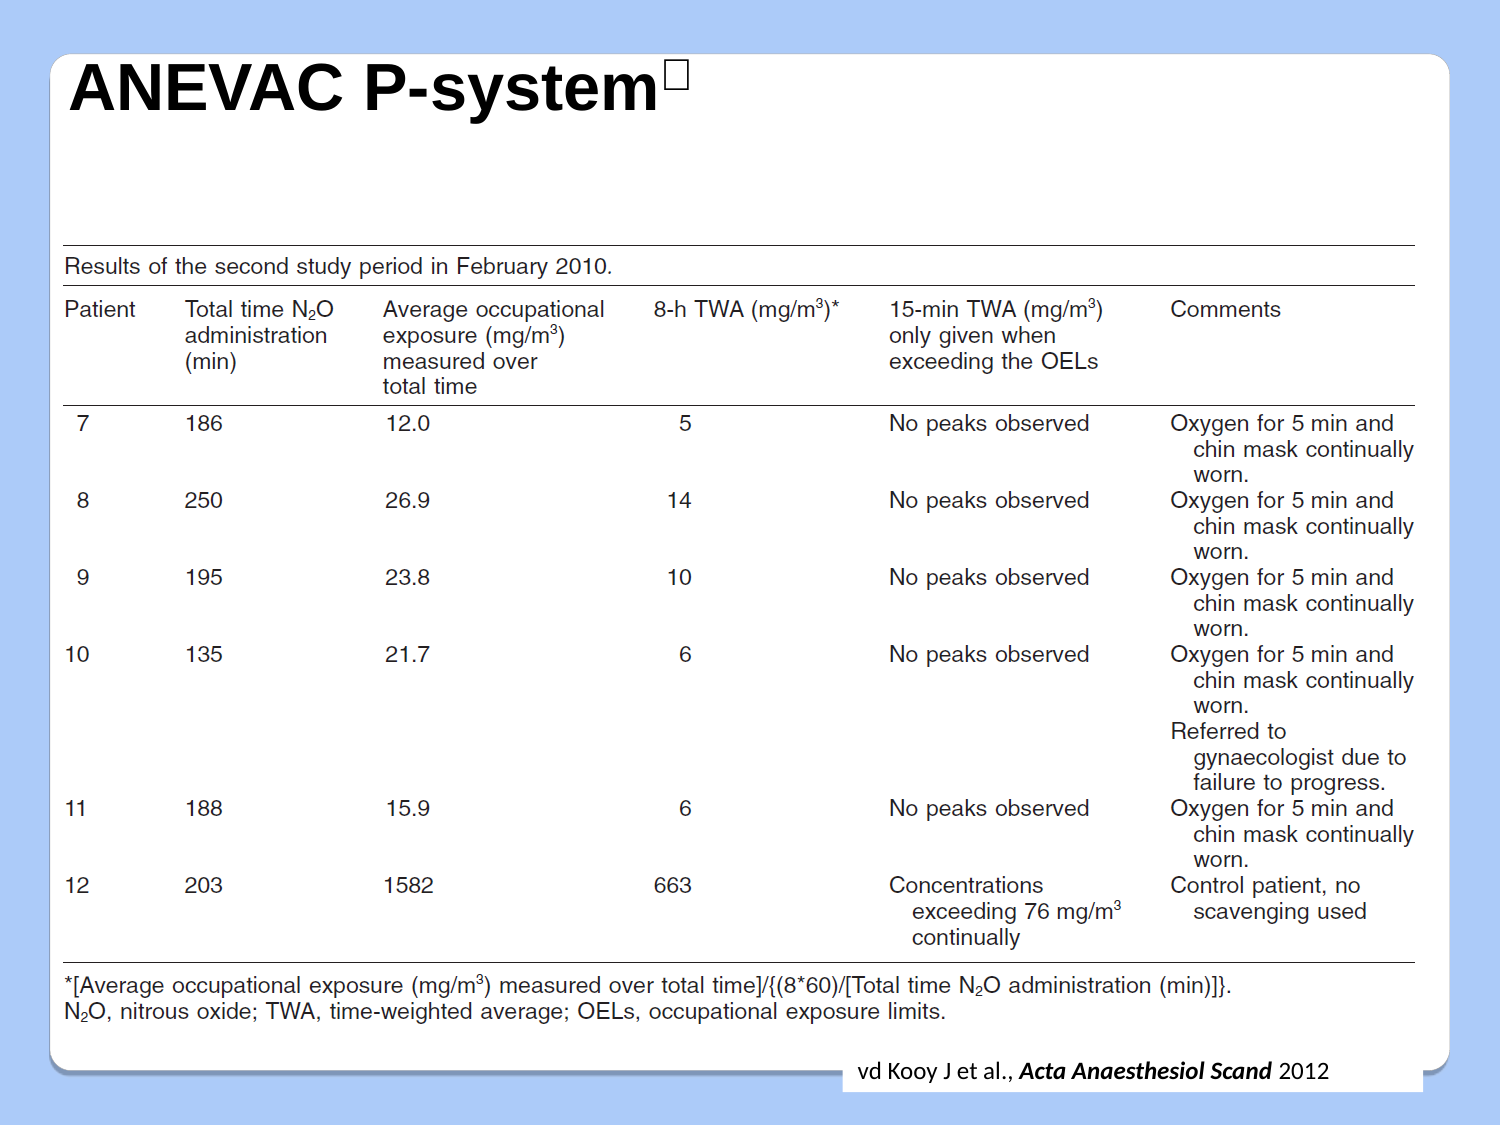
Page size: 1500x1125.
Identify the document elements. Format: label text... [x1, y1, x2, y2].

picture [63, 235, 1424, 1024]
text_box ANEVAC P-system [53, 36, 892, 131]
text_box vd Kooy J et al., Acta Anaesthesiol Scand 2012 [842, 1046, 1424, 1093]
